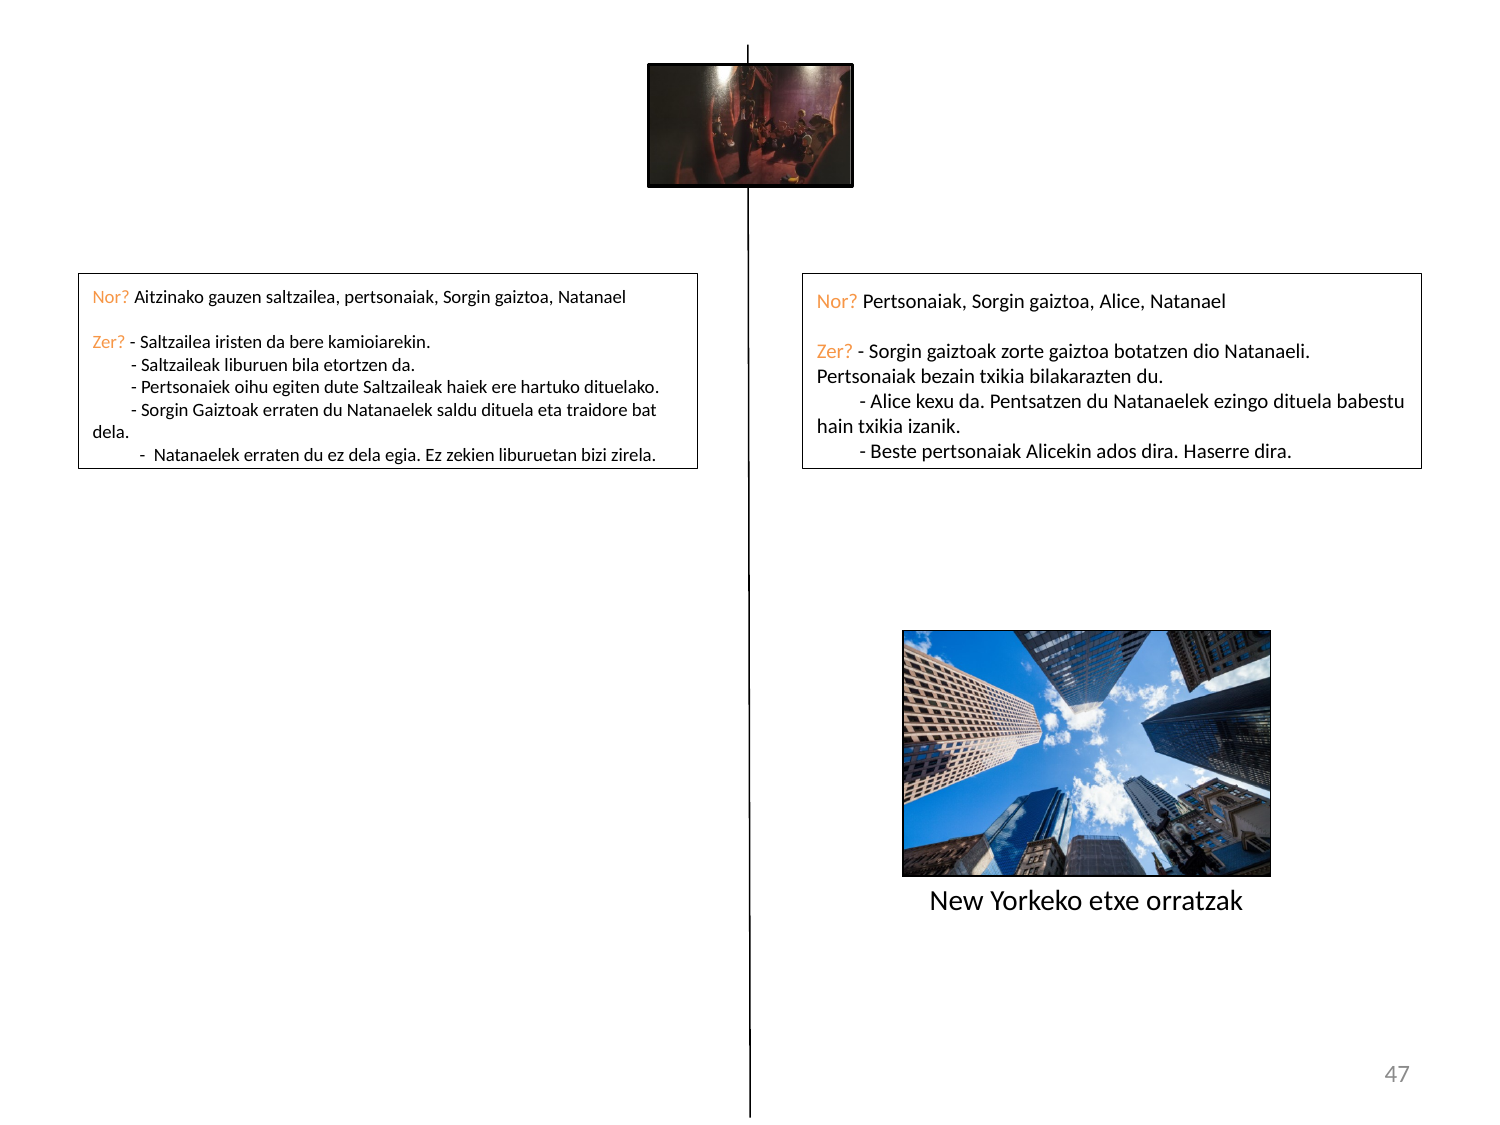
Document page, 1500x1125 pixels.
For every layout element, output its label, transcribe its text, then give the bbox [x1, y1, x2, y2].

picture [649, 66, 851, 185]
slide_number <numéro> [1074, 1042, 1425, 1103]
text_box Nor? Aitzinako gauzen saltzailea, pertsonaiak, Sorgin gaiztoa, Natanael Zer? - Saltzailea iristen da bere kamioiarekin. - Saltzaileak liburuen bila etortzen da. - Pertsonaiek oihu egiten dute Saltzaileak haiek ere hartuko dituelako. - Sorgin Gaiztoak erraten du Natanaelek saldu dituela eta traidore bat dela. - Natanaelek erraten du ez dela egia. Ez zekien liburuetan bizi zirela. [78, 277, 698, 473]
text_box Nor? Pertsonaiak, Sorgin gaiztoa, Alice, Natanael Zer? - Sorgin gaiztoak zorte gaiztoa botatzen dio Natanaeli. Pertsonaiak bezain txikia bilakarazten du. - Alice kexu da. Pentsatzen du Natanaelek ezingo dituela babestu hain txikia izanik. - Beste pertsonaiak Alicekin ados dira. Haserre dira. [802, 279, 1422, 470]
picture [903, 631, 1270, 876]
text_box New Yorkeko etxe orratzak [914, 873, 1259, 924]
